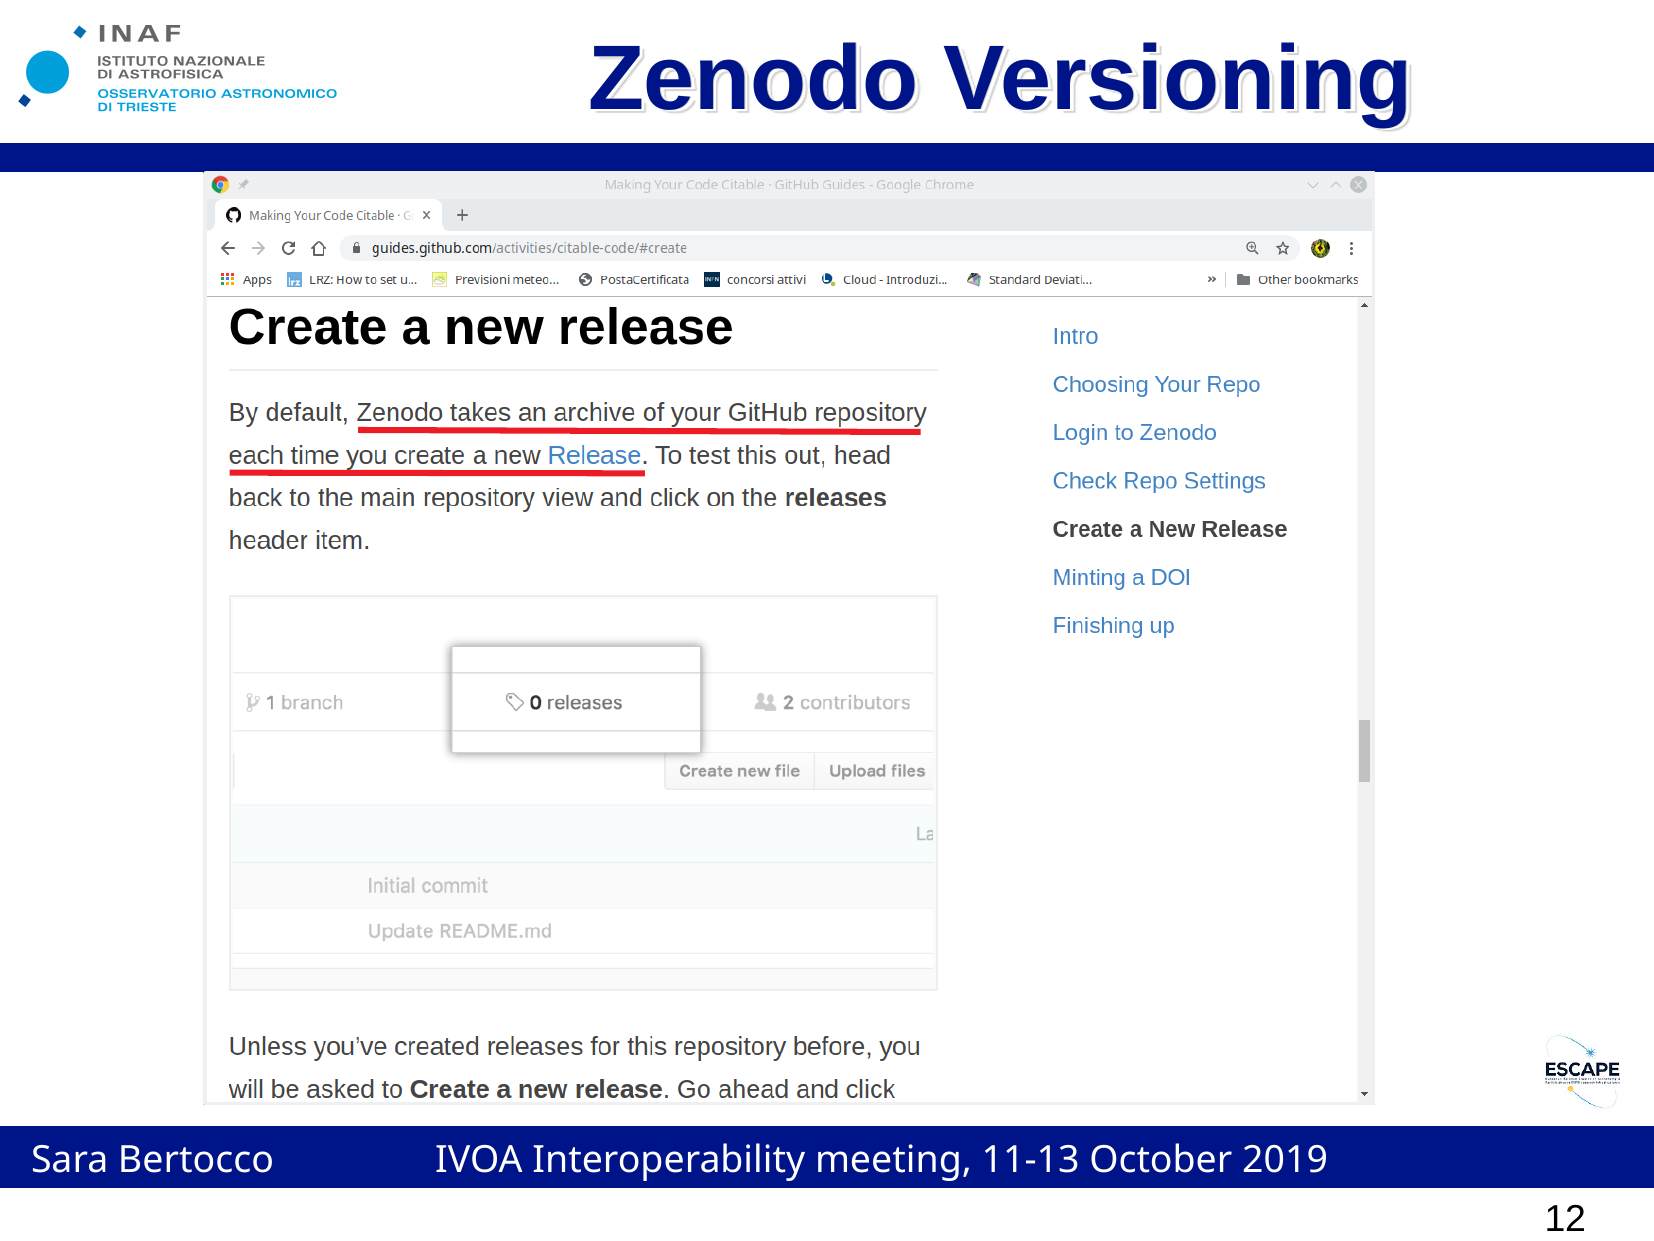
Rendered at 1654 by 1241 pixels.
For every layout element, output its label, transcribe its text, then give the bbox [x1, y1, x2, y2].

picture [1, 4, 348, 132]
picture [203, 171, 1375, 1105]
text_box [0, 143, 1654, 1217]
picture [1519, 1027, 1645, 1116]
title Zenodo Versioning [348, 4, 1654, 151]
text_box <number> [1529, 1217, 1654, 1241]
